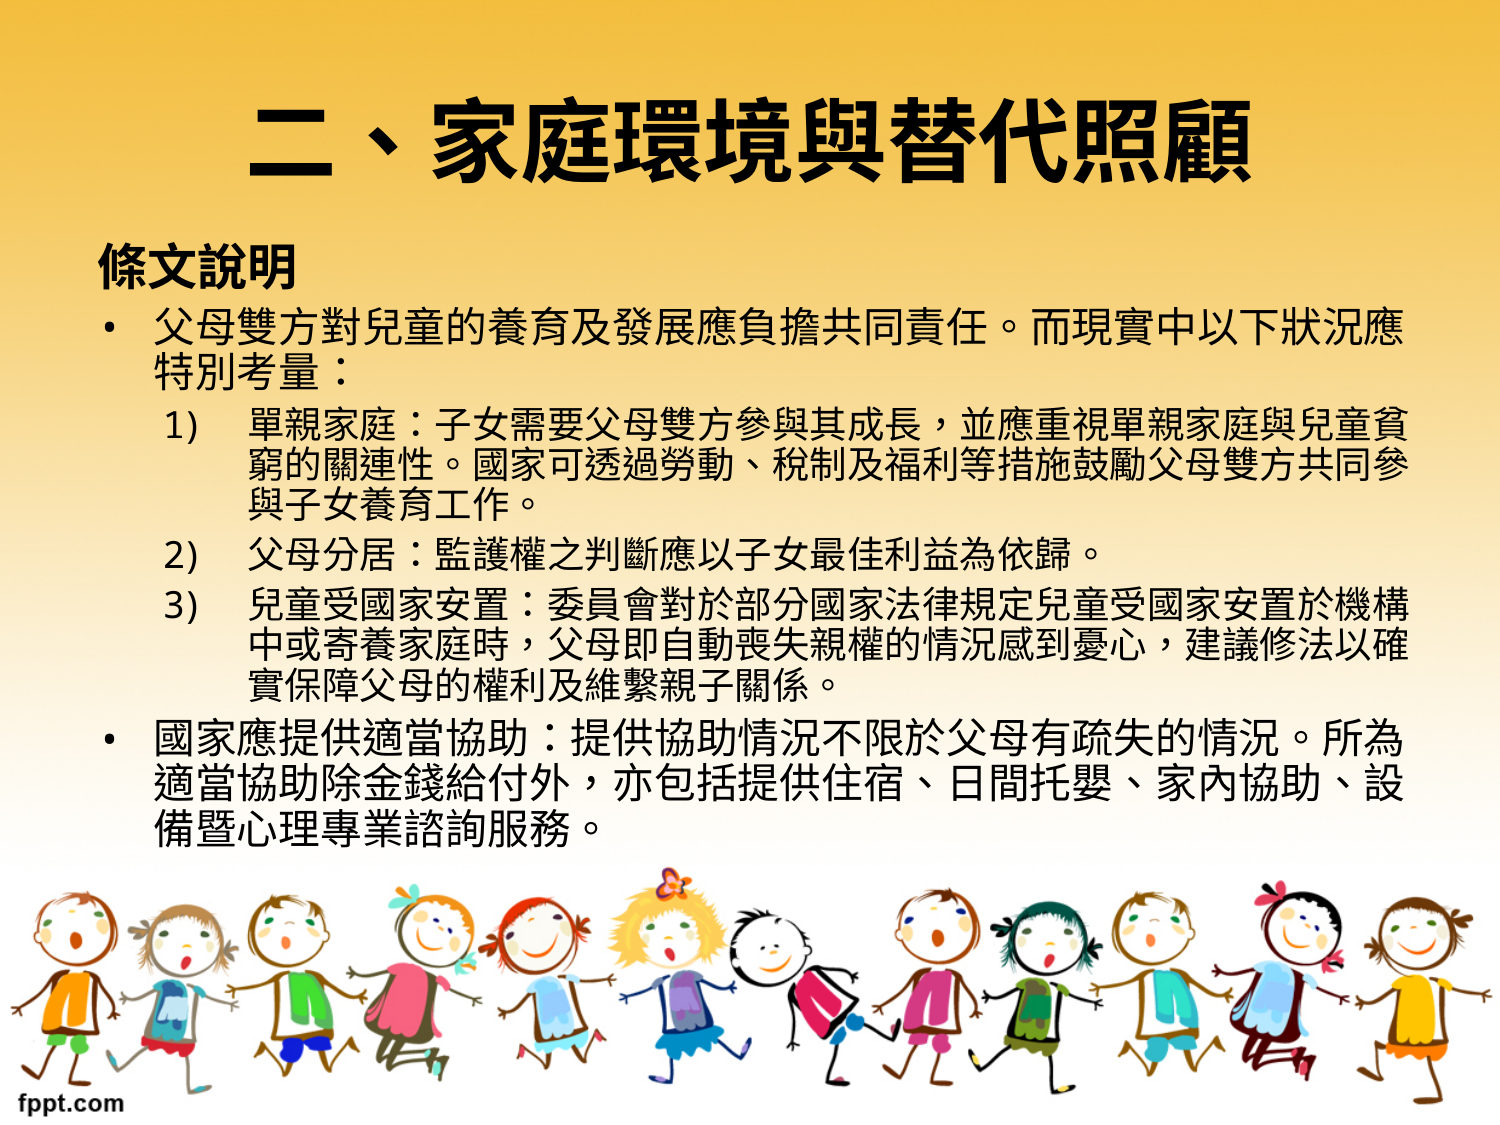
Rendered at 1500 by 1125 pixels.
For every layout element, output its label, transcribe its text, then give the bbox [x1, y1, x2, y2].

title 二、家庭環境與替代照顧 [75, 45, 1426, 233]
picture [0, 0, 1500, 1125]
list 條文說明 父母雙方對兒童的養育及發展應負擔共同責任。而現實中以下狀況應特別考量： 單親家庭：子女需要父母雙方參與其成長，並應重視單親家庭與兒童貧窮的關連性。國家可透過勞動、稅制及福利等措施鼓勵父母雙方共同參與子女養育工作。 父母分居：監護權之判斷應以子女最佳利益為依歸。 兒童受國家安置：委員會對於部分國家法律規定兒童受國家安置於機構中或寄養家庭時，父母即自動喪失親權的情況感到憂心，建議修法以確實保障父母的權利及維繫親子關係。 國家應提供適當協助：提供協助情況不限於父母有疏失的情況。所為適當協助除金錢給付外，亦包括提供住宿、日間托嬰、家內協助、設備暨心理專業諮詢服務。 [82, 234, 1433, 977]
